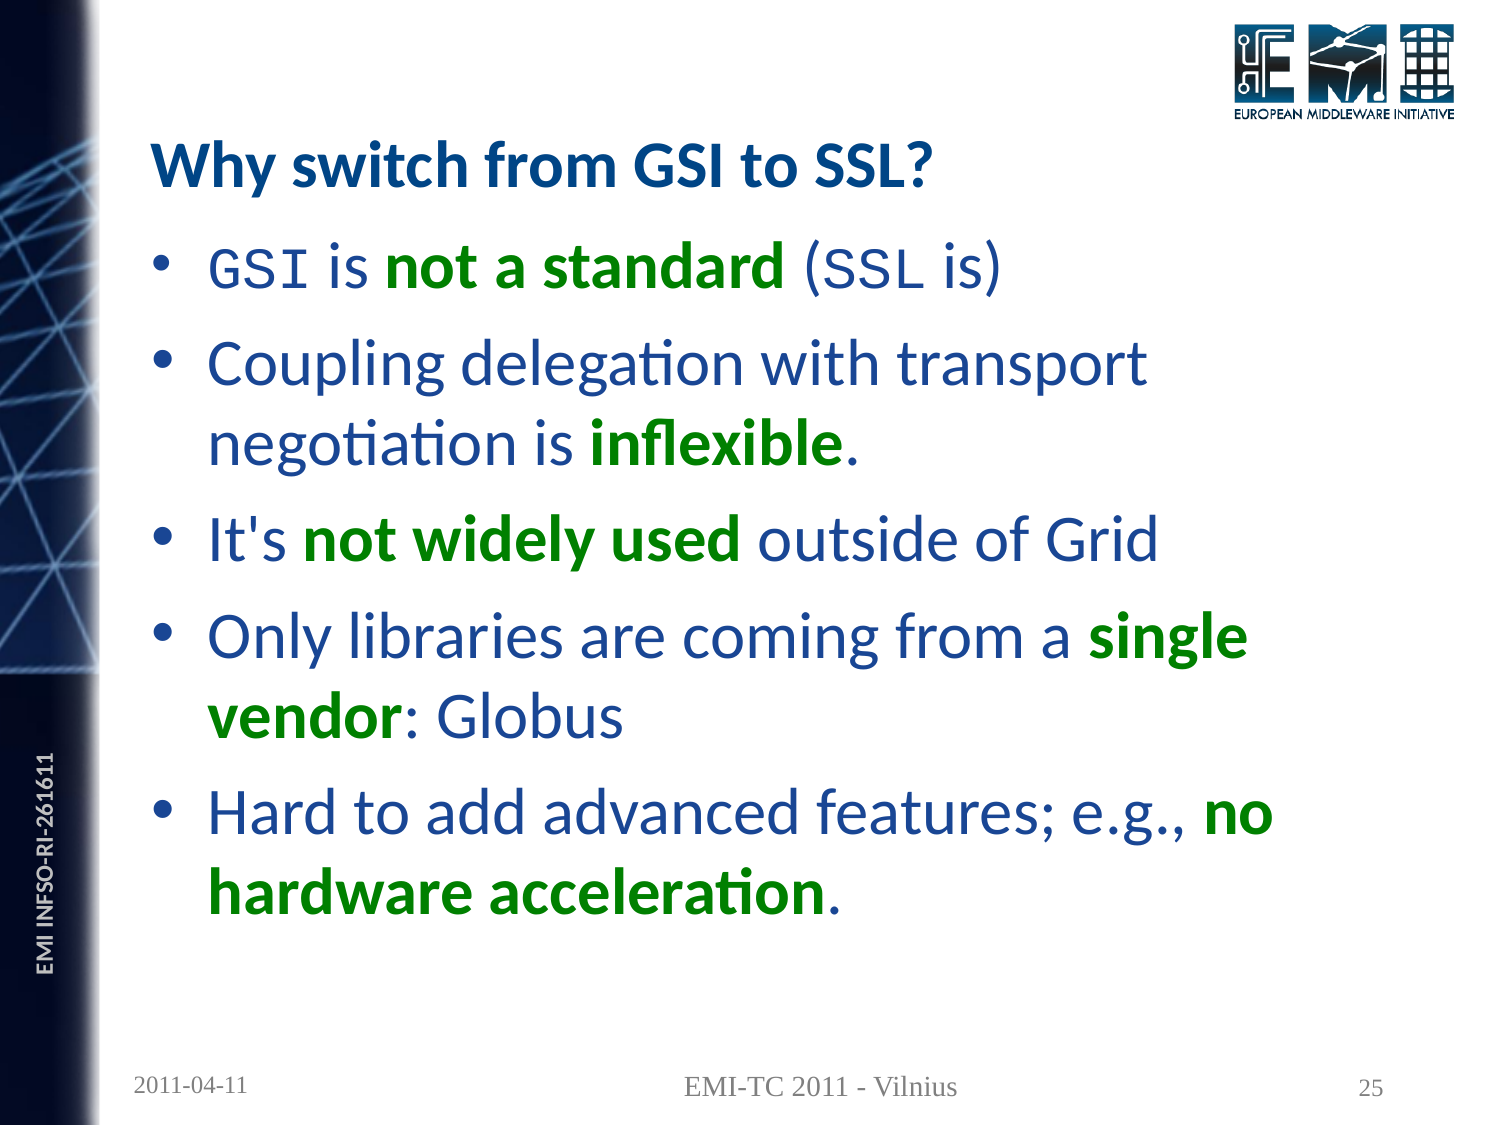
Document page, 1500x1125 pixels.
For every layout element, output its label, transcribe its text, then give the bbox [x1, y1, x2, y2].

picture [1185, 8, 1500, 115]
list GSI is not a standard (SSL is) Coupling delegation with transport negotiation is inflexible. It's not widely used outside of Grid Only libraries are coming from a single vendor: Globus Hard to add advanced features; e.g., no hardware acceleration. [151, 221, 1388, 1063]
title Why switch from GSI to SSL? [150, 115, 1500, 207]
picture [0, 0, 111, 1125]
